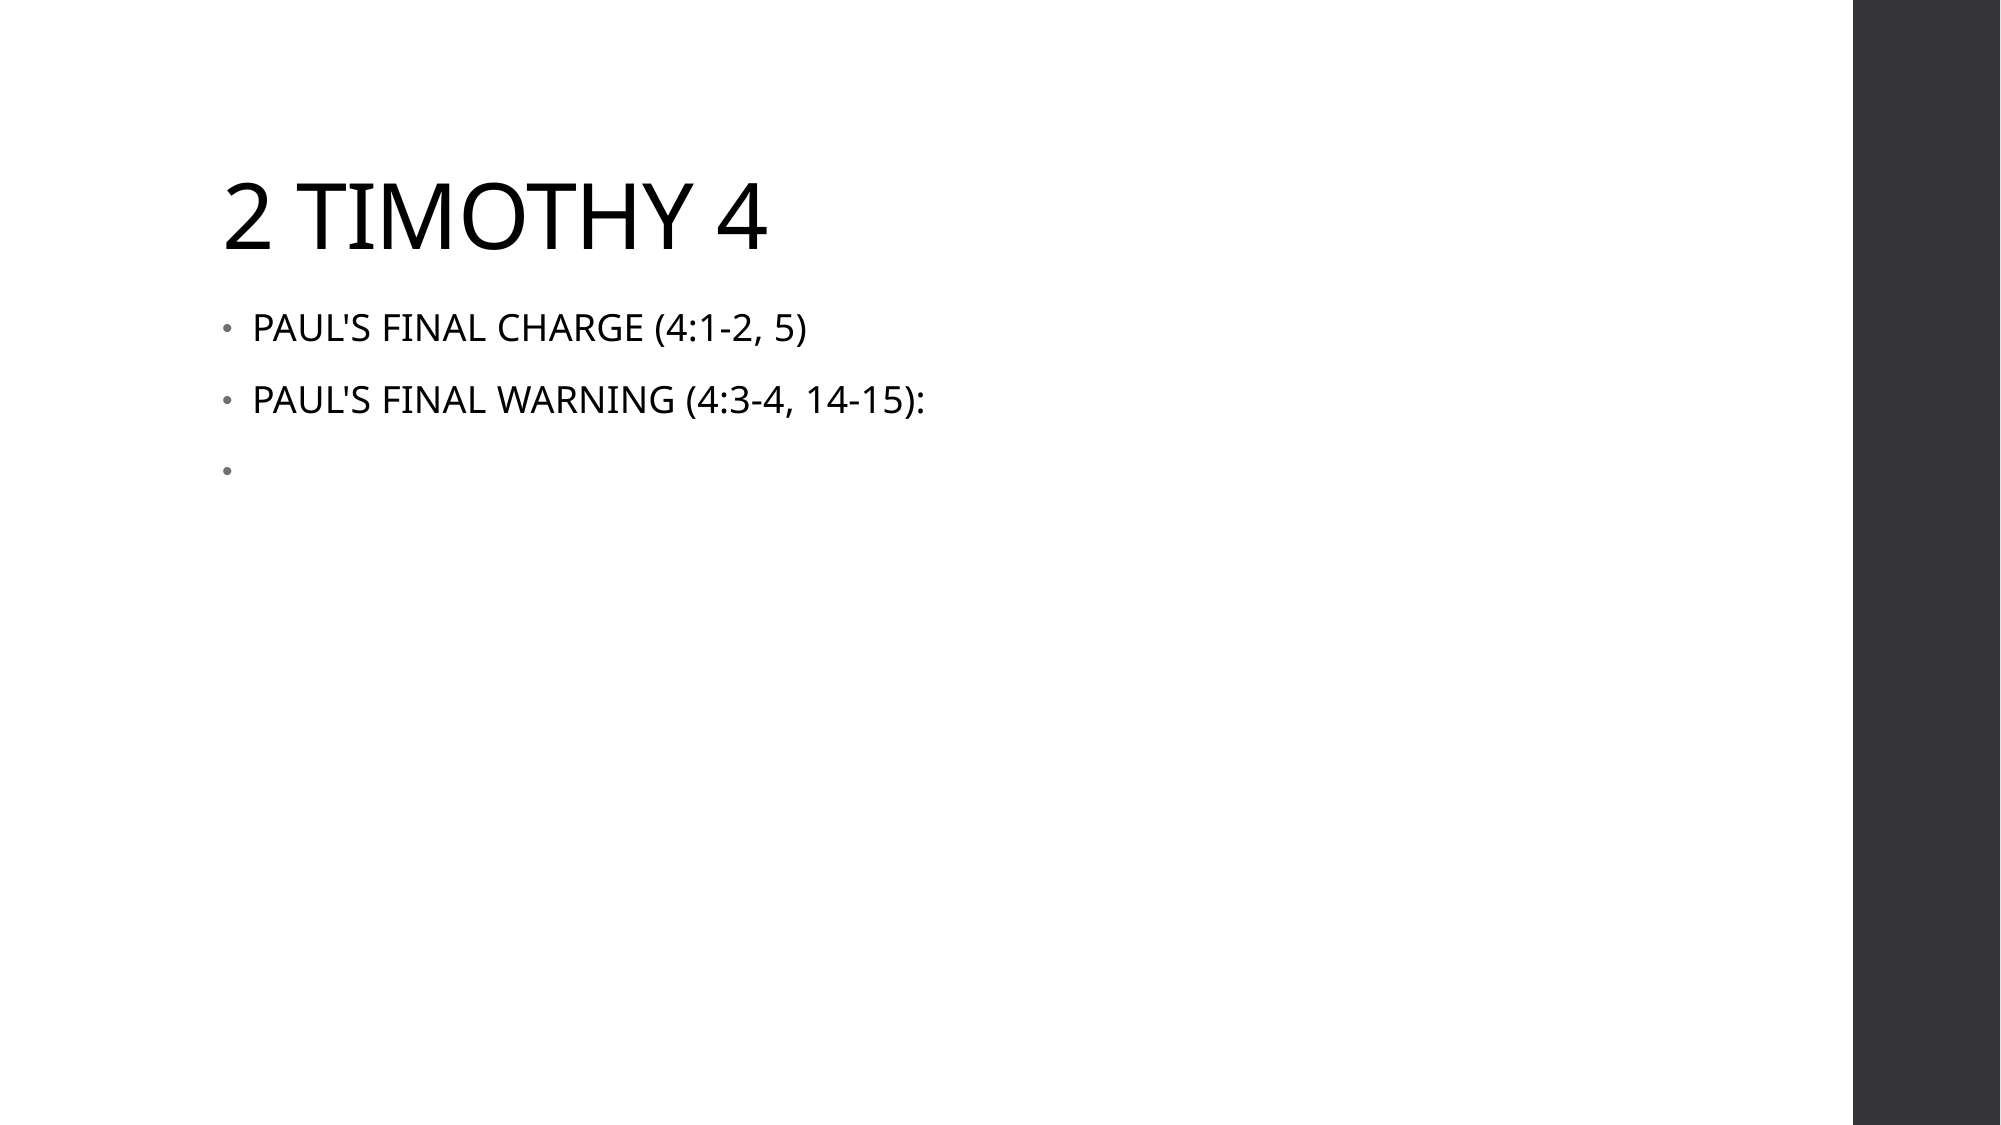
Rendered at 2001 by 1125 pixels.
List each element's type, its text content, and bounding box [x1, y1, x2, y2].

title 2 TIMOTHY 4 [206, 60, 1797, 278]
list PAUL'S FINAL CHARGE (4:1-2, 5) PAUL'S FINAL WARNING (4:3-4, 14-15): [206, 299, 1617, 1014]
